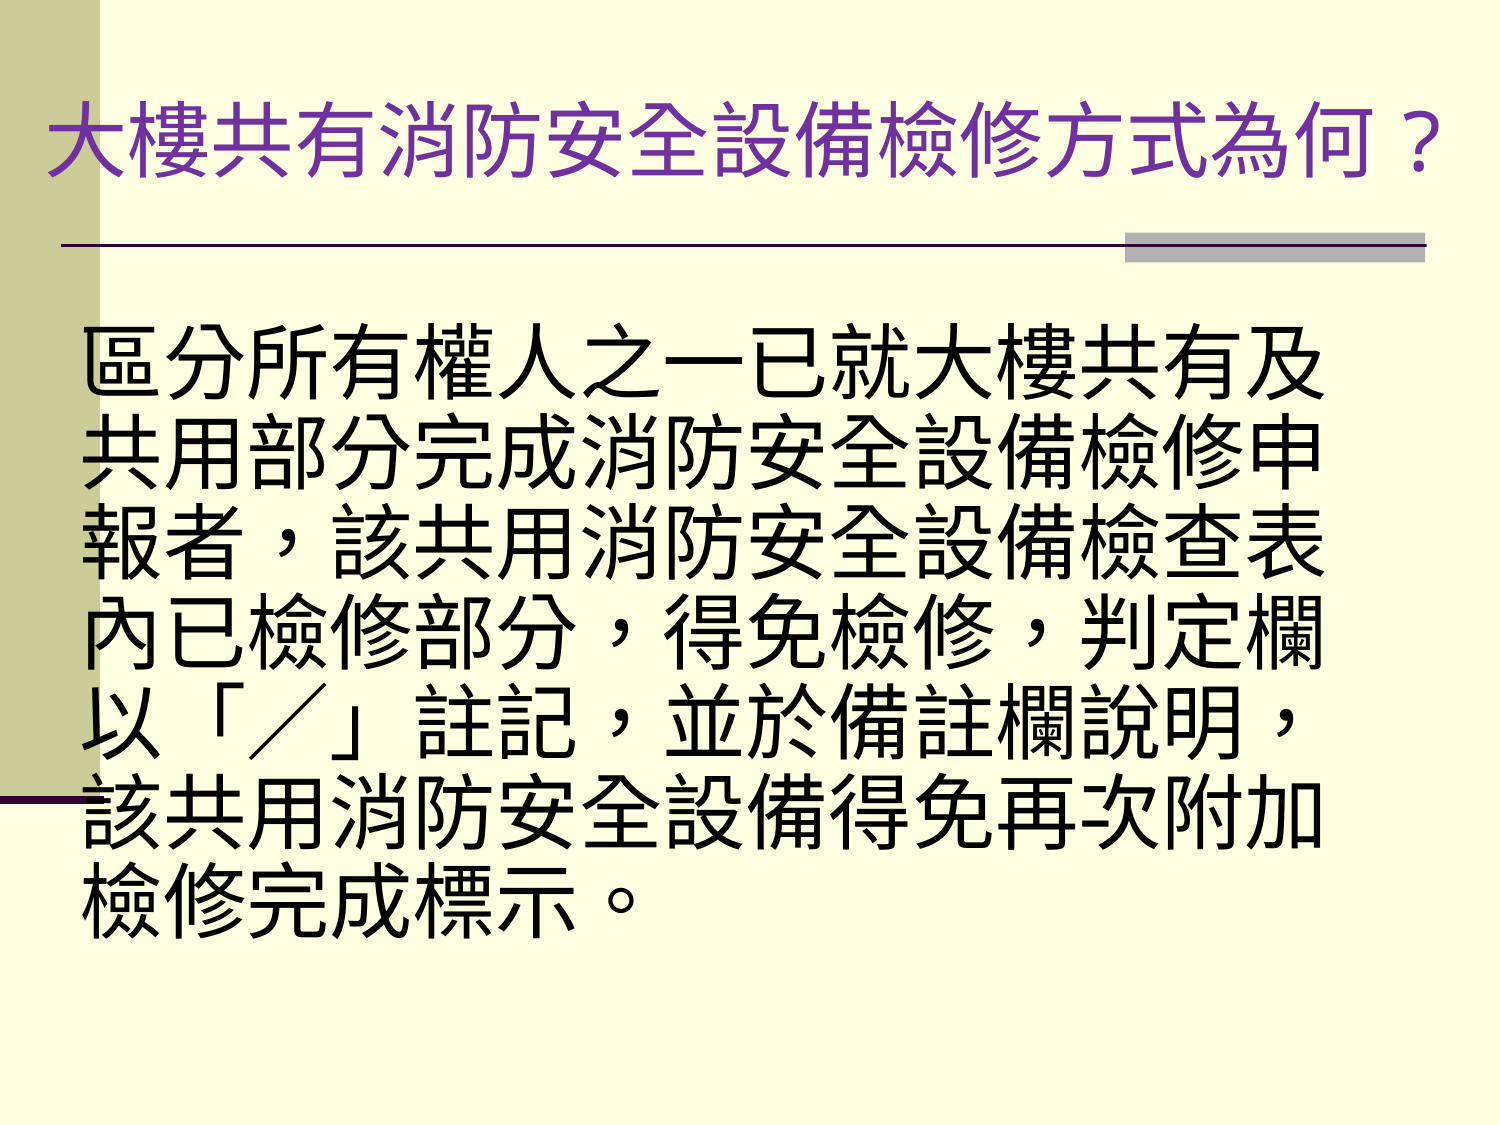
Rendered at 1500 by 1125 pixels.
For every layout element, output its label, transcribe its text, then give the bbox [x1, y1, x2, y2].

title 大樓共有消防安全設備檢修方式為何? [29, 45, 1483, 232]
list 區分所有權人之一已就大樓共有及共用部分完成消防安全設備檢修申報者，該共用消防安全設備檢查表內已檢修部分，得免檢修，判定欄以「／」註記，並於備註欄說明，該共用消防安全設備得免再次附加檢修完成標示。 [64, 314, 1415, 1000]
